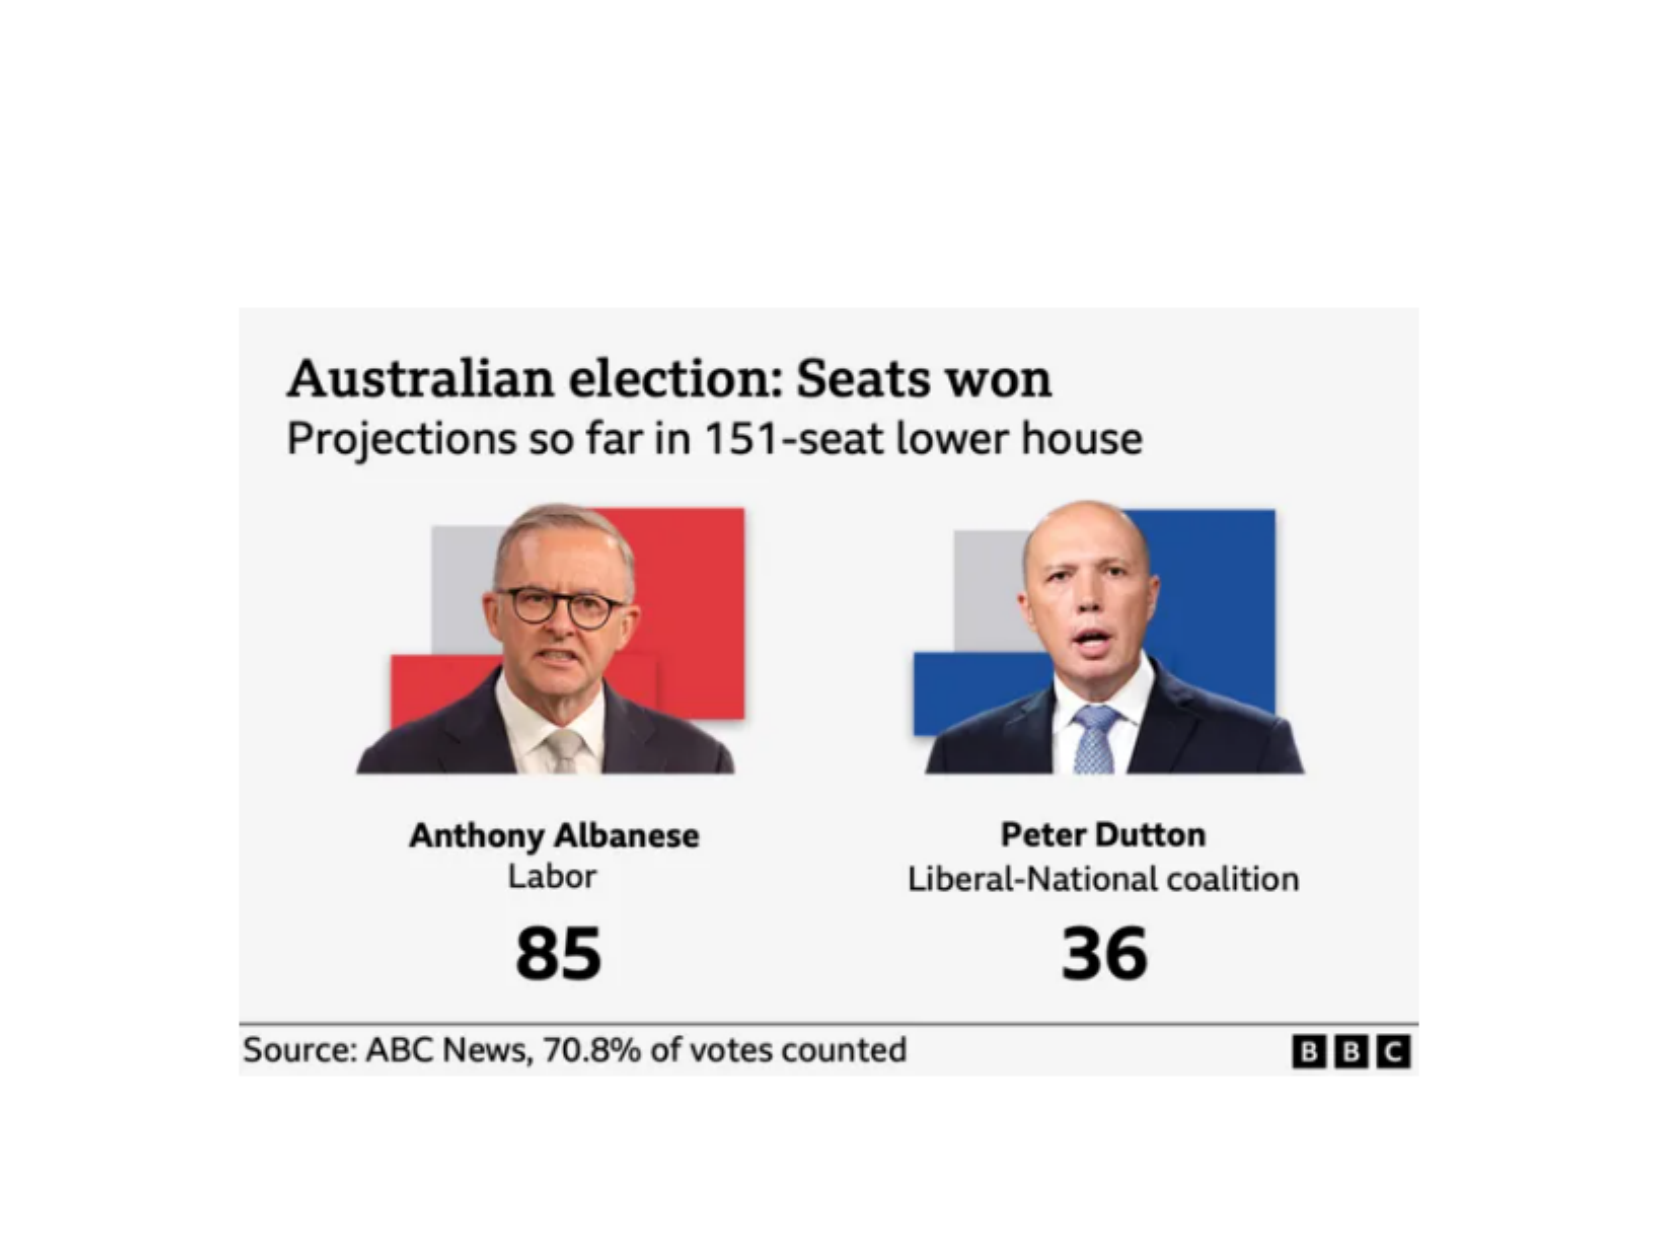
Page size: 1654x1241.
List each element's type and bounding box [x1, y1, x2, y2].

picture [191, 290, 1462, 1109]
